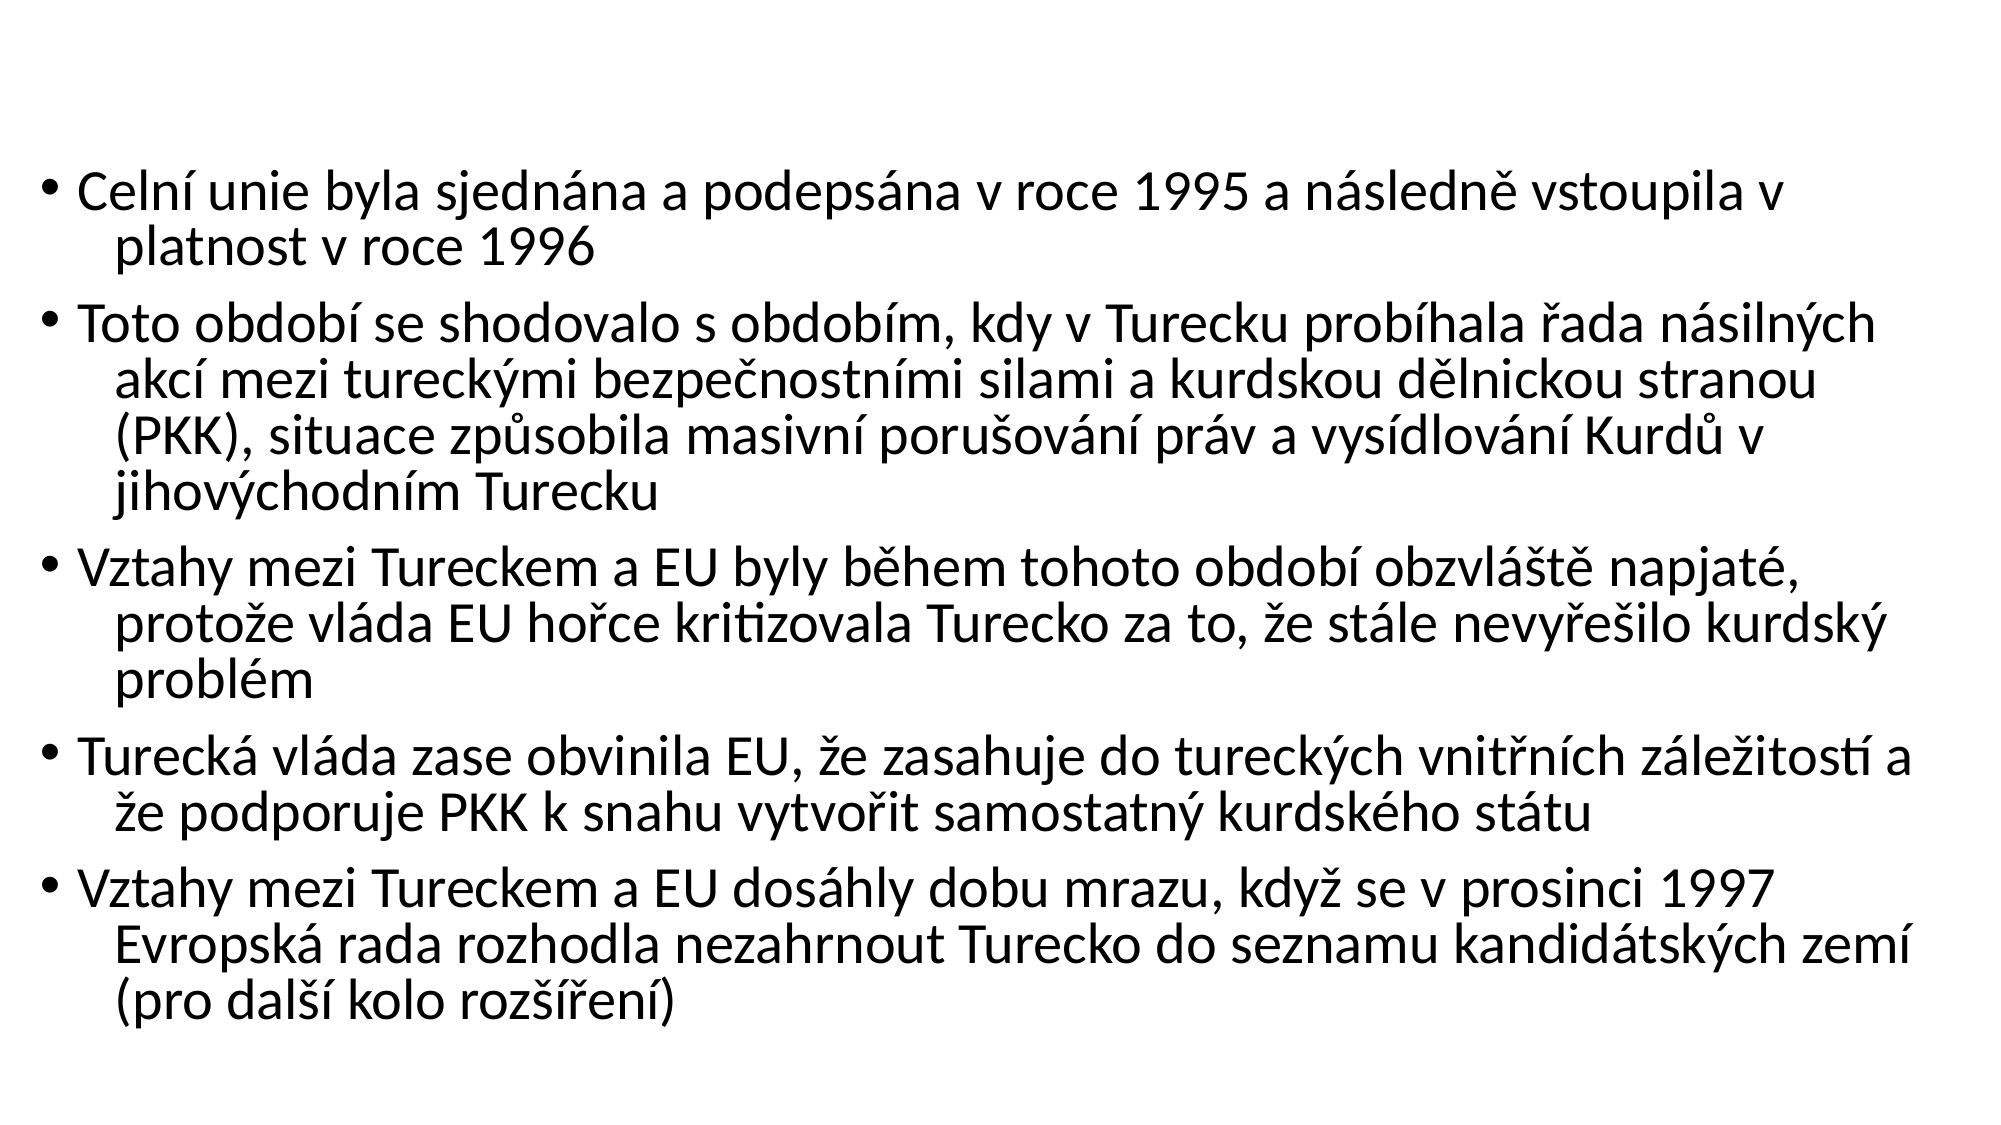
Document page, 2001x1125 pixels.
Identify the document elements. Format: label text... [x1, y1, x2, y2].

list Celní unie byla sjednána a podepsána v roce 1995 a následně vstoupila v platnost v roce 1996 Toto období se shodovalo s obdobím, kdy v Turecku probíhala řada násilných akcí mezi tureckými bezpečnostními silami a kurdskou dělnickou stranou (PKK), situace způsobila masivní porušování práv a vysídlování Kurdů v jihovýchodním Turecku Vztahy mezi Tureckem a EU byly během tohoto období obzvláště napjaté, protože vláda EU hořce kritizovala Turecko za to, že stále nevyřešilo kurdský problém Turecká vláda zase obvinila EU, že zasahuje do tureckých vnitřních záležitostí a že podporuje PKK k snahu vytvořit samostatný kurdského státu Vztahy mezi Tureckem a EU dosáhly dobu mrazu, když se v prosinci 1997 Evropská rada rozhodla nezahrnout Turecko do seznamu kandidátských zemí (pro další kolo rozšíření) [24, 157, 1986, 1125]
